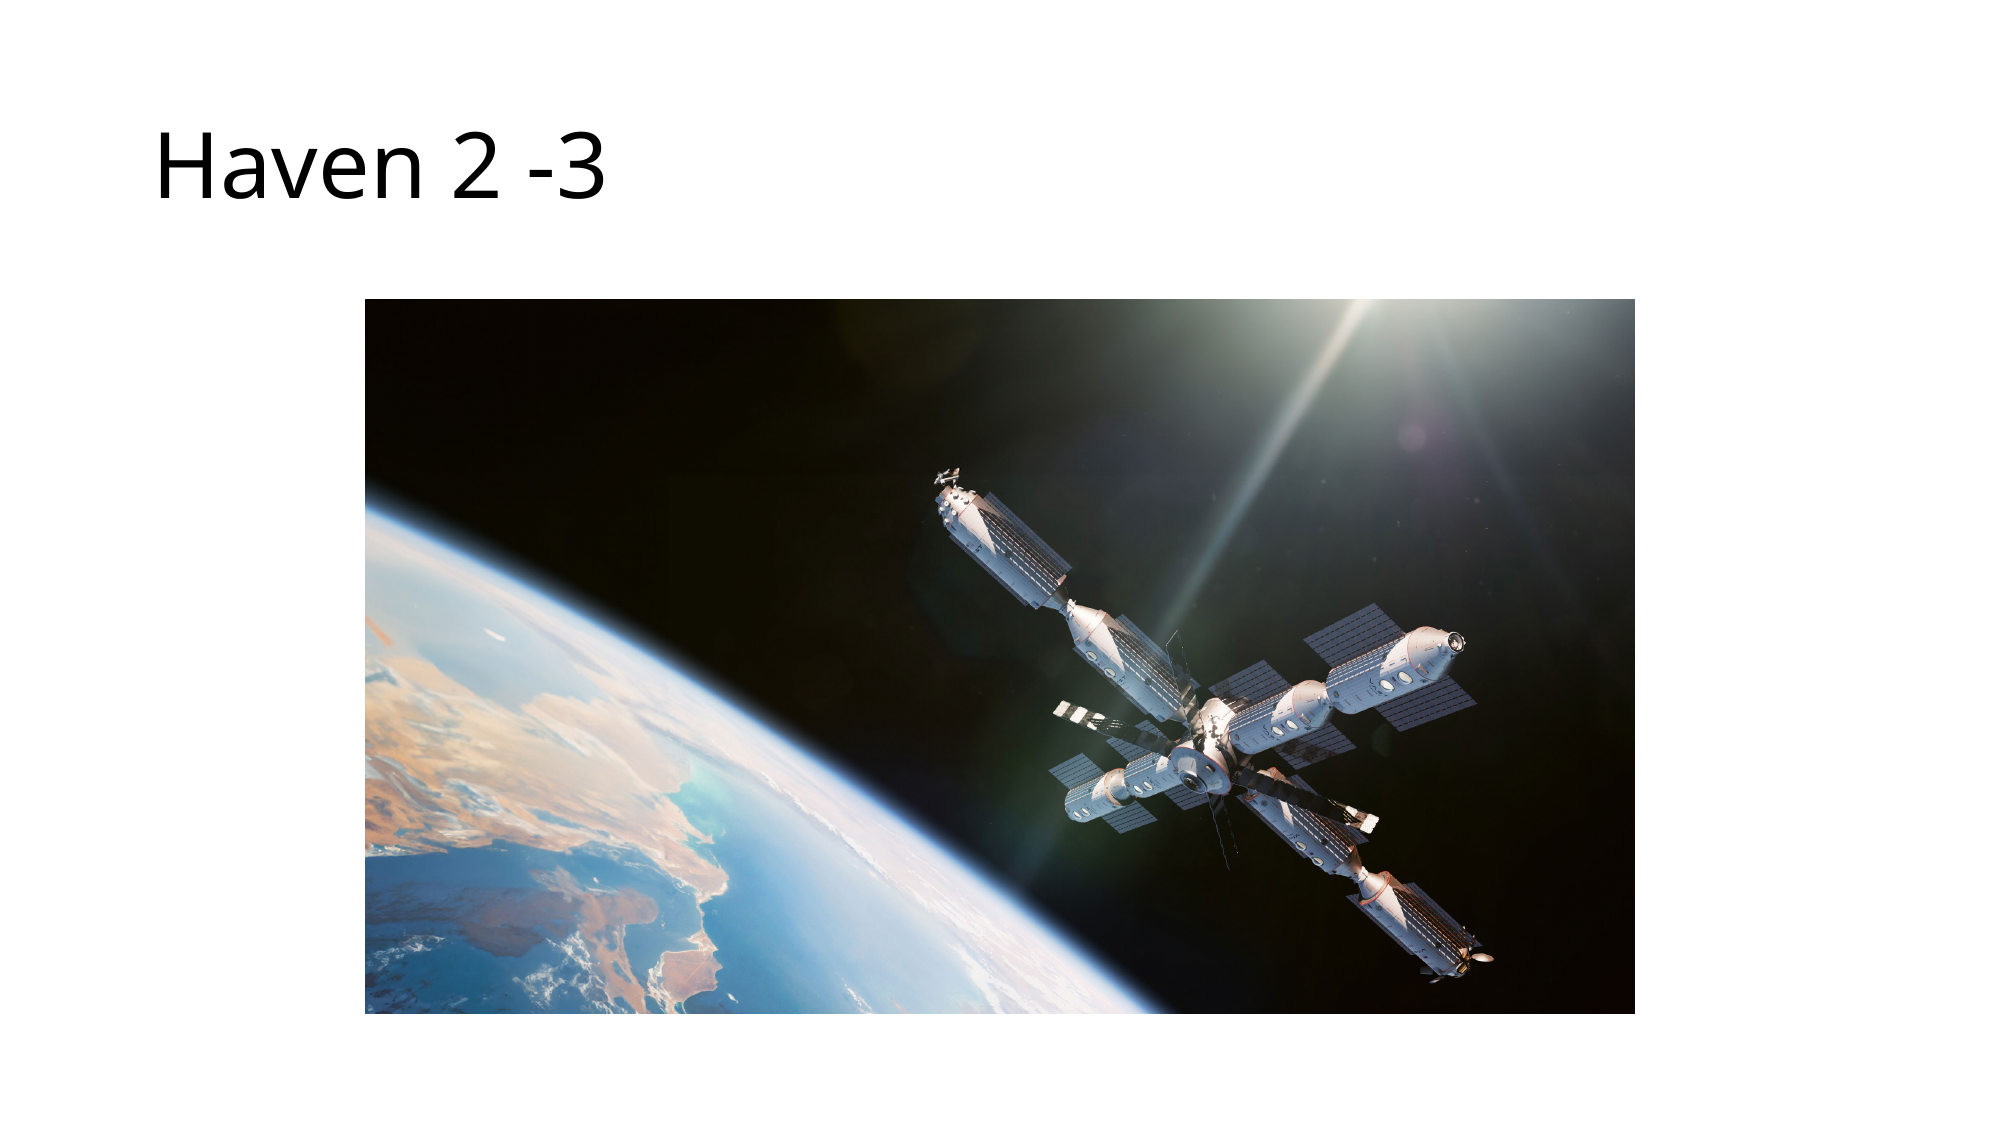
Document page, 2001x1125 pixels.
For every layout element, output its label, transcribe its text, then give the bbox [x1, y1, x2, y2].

title Haven 2 -3 [137, 59, 1863, 278]
picture [365, 299, 1635, 1014]
